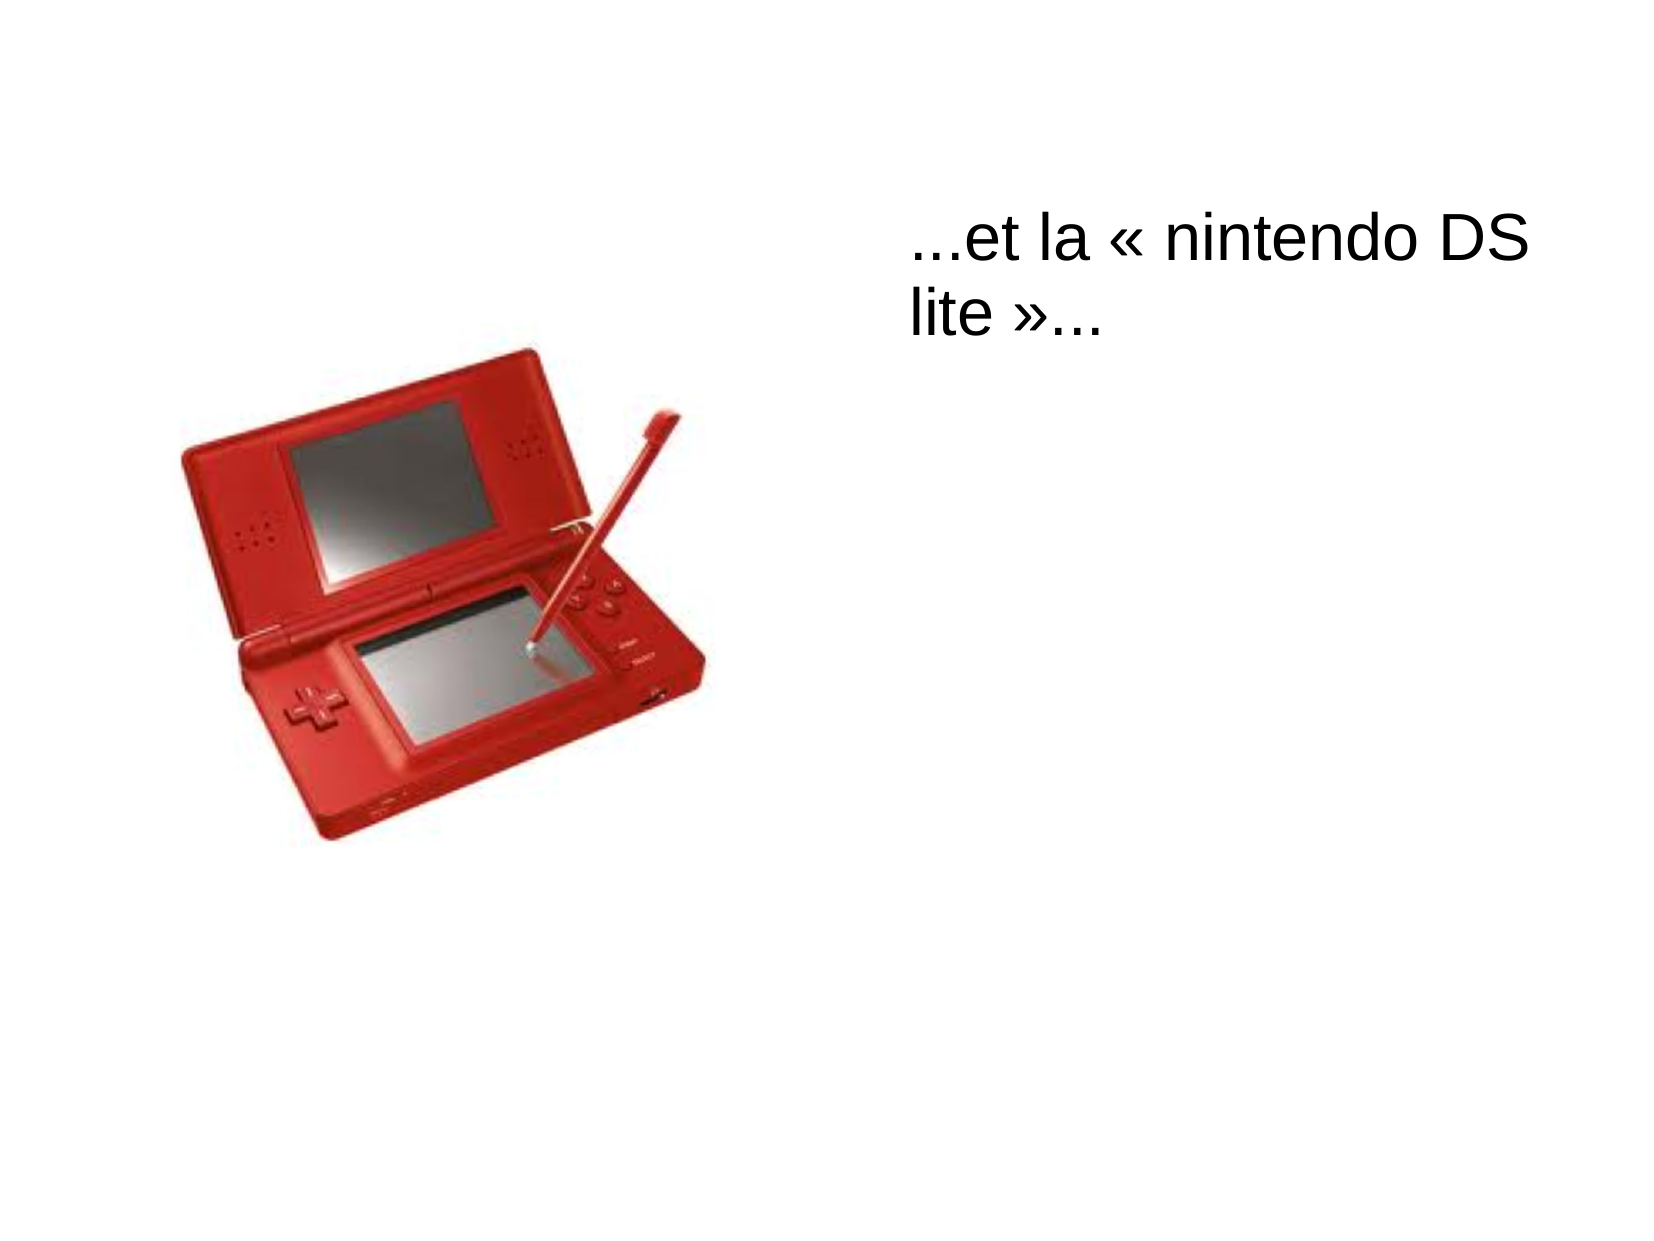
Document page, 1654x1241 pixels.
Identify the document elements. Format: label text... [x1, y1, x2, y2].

list ...et la « nintendo DS lite »... [838, 200, 1565, 1004]
picture [135, 311, 751, 870]
